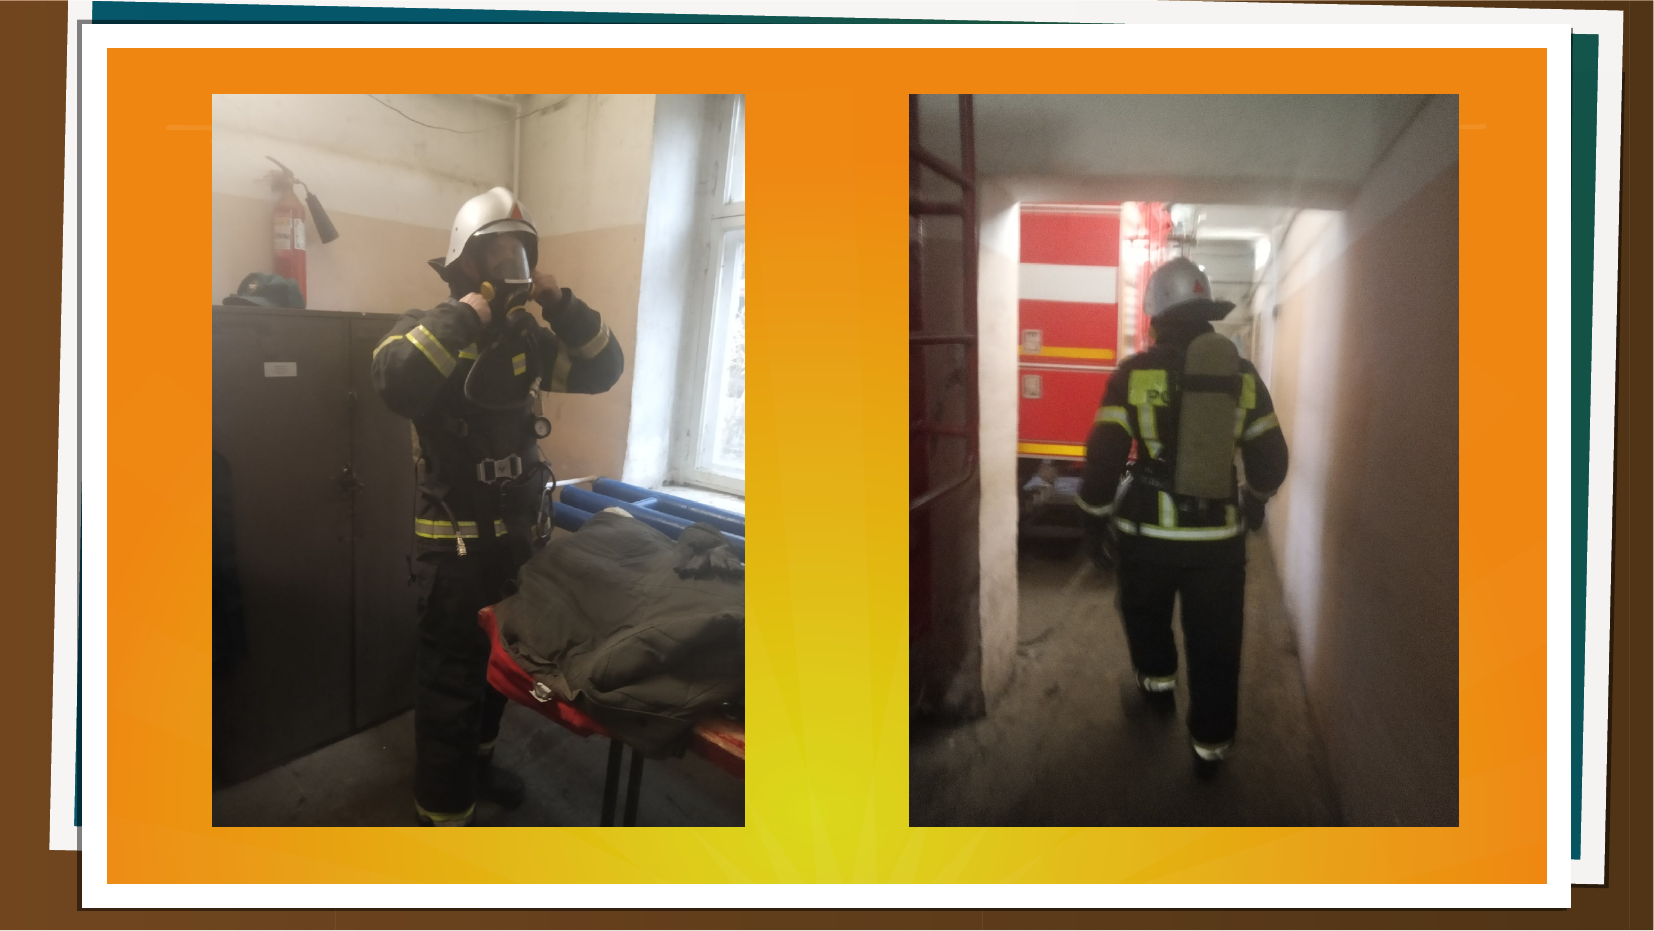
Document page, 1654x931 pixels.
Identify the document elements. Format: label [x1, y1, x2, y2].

picture [909, 94, 1459, 828]
picture [212, 94, 745, 827]
